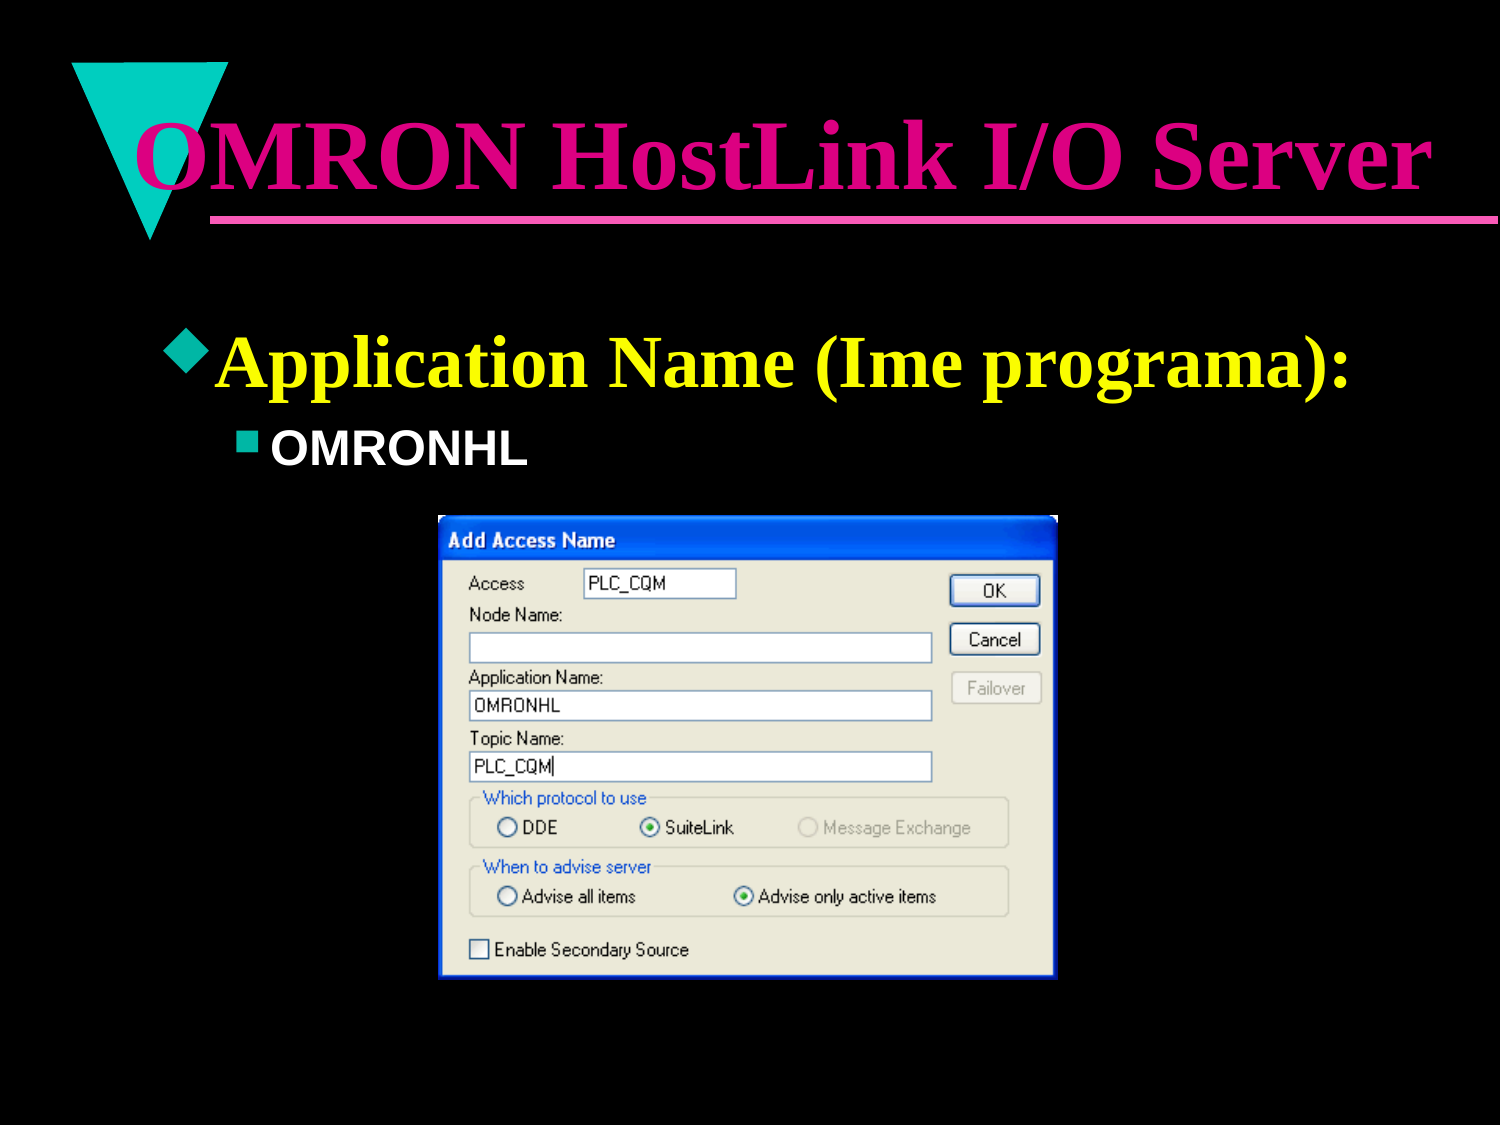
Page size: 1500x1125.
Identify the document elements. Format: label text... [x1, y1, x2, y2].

list Application Name (Ime programa): OMRONHL [143, 314, 1476, 990]
title OMRON HostLink I/O Server [117, 63, 1500, 251]
picture [438, 515, 1058, 980]
